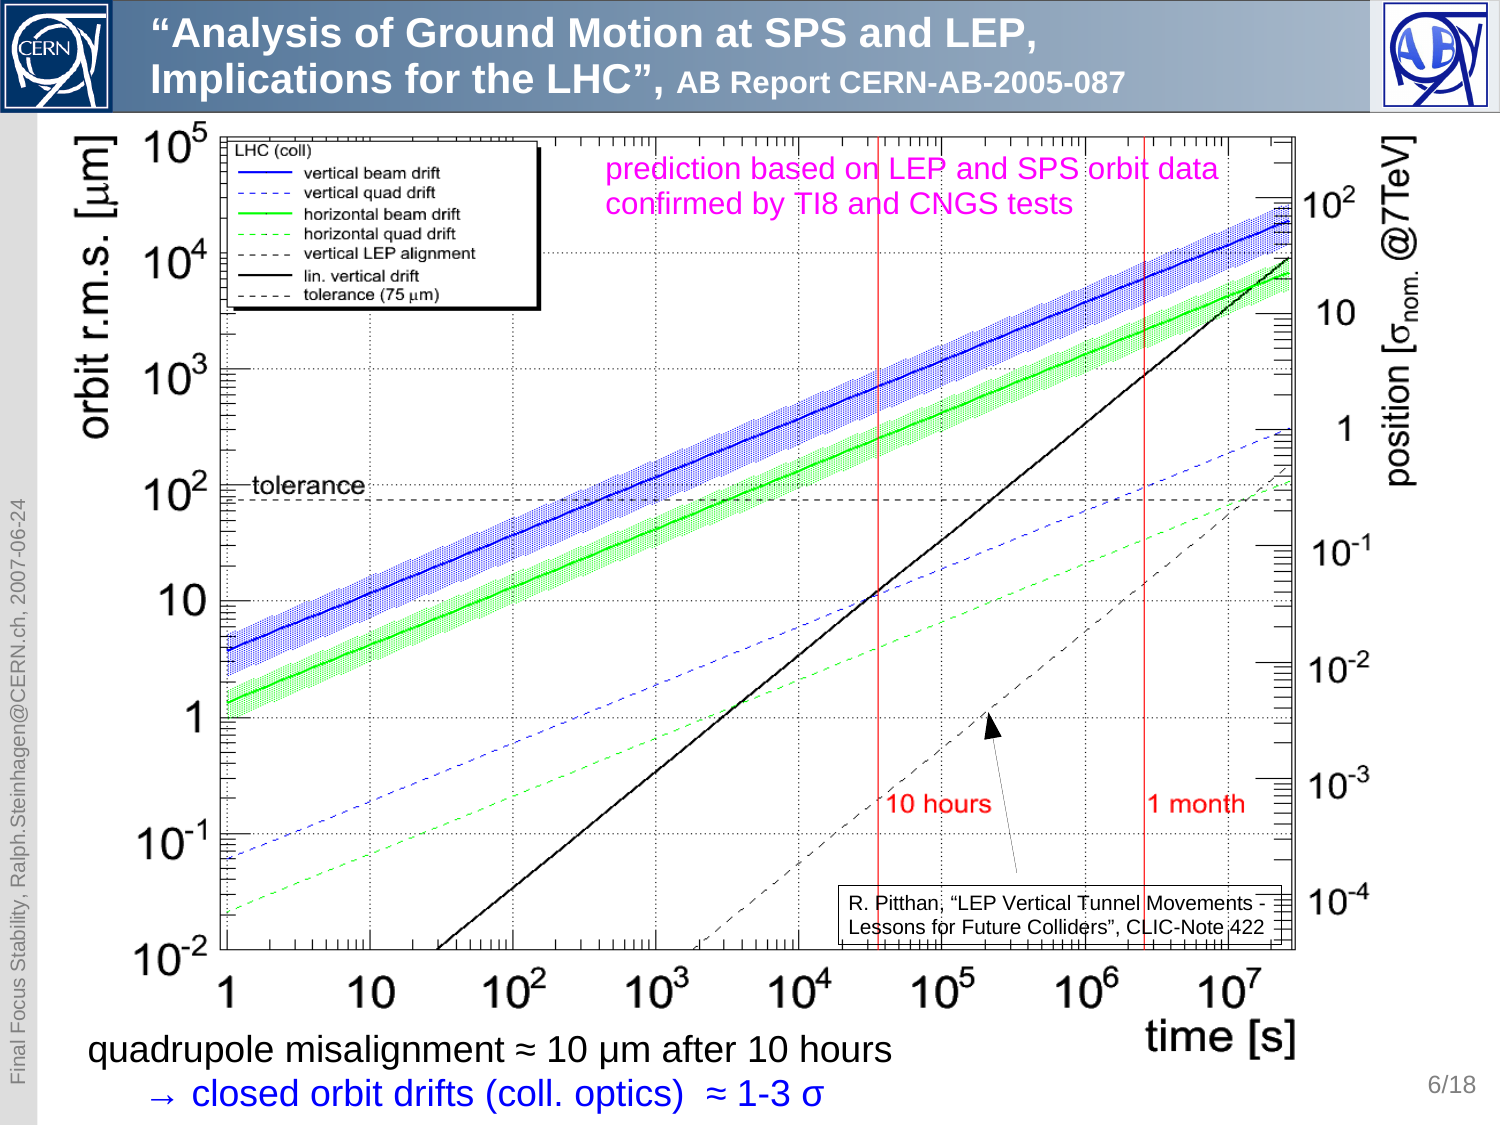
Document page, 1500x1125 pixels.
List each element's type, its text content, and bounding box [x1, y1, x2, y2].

list quadrupole misalignment ≈ 10 μm after 10 hours → closed orbit drifts (coll. optics) ≈ 1-3 σ [87, 1027, 1438, 1115]
picture [1382, 1, 1489, 108]
picture [55, 118, 1433, 1063]
title “Analysis of Ground Motion at SPS and LEP, Implications for the LHC”, AB Report CERN-AB-2005-087 [150, 0, 1201, 113]
picture [0, 0, 113, 113]
text_box R. Pitthan, “LEP Vertical Tunnel Movements - Lessons for Future Colliders”, CLIC-Note 422 [838, 885, 1282, 945]
text_box prediction based on LEP and SPS orbit data confirmed by TI8 and CNGS tests [590, 144, 1275, 229]
